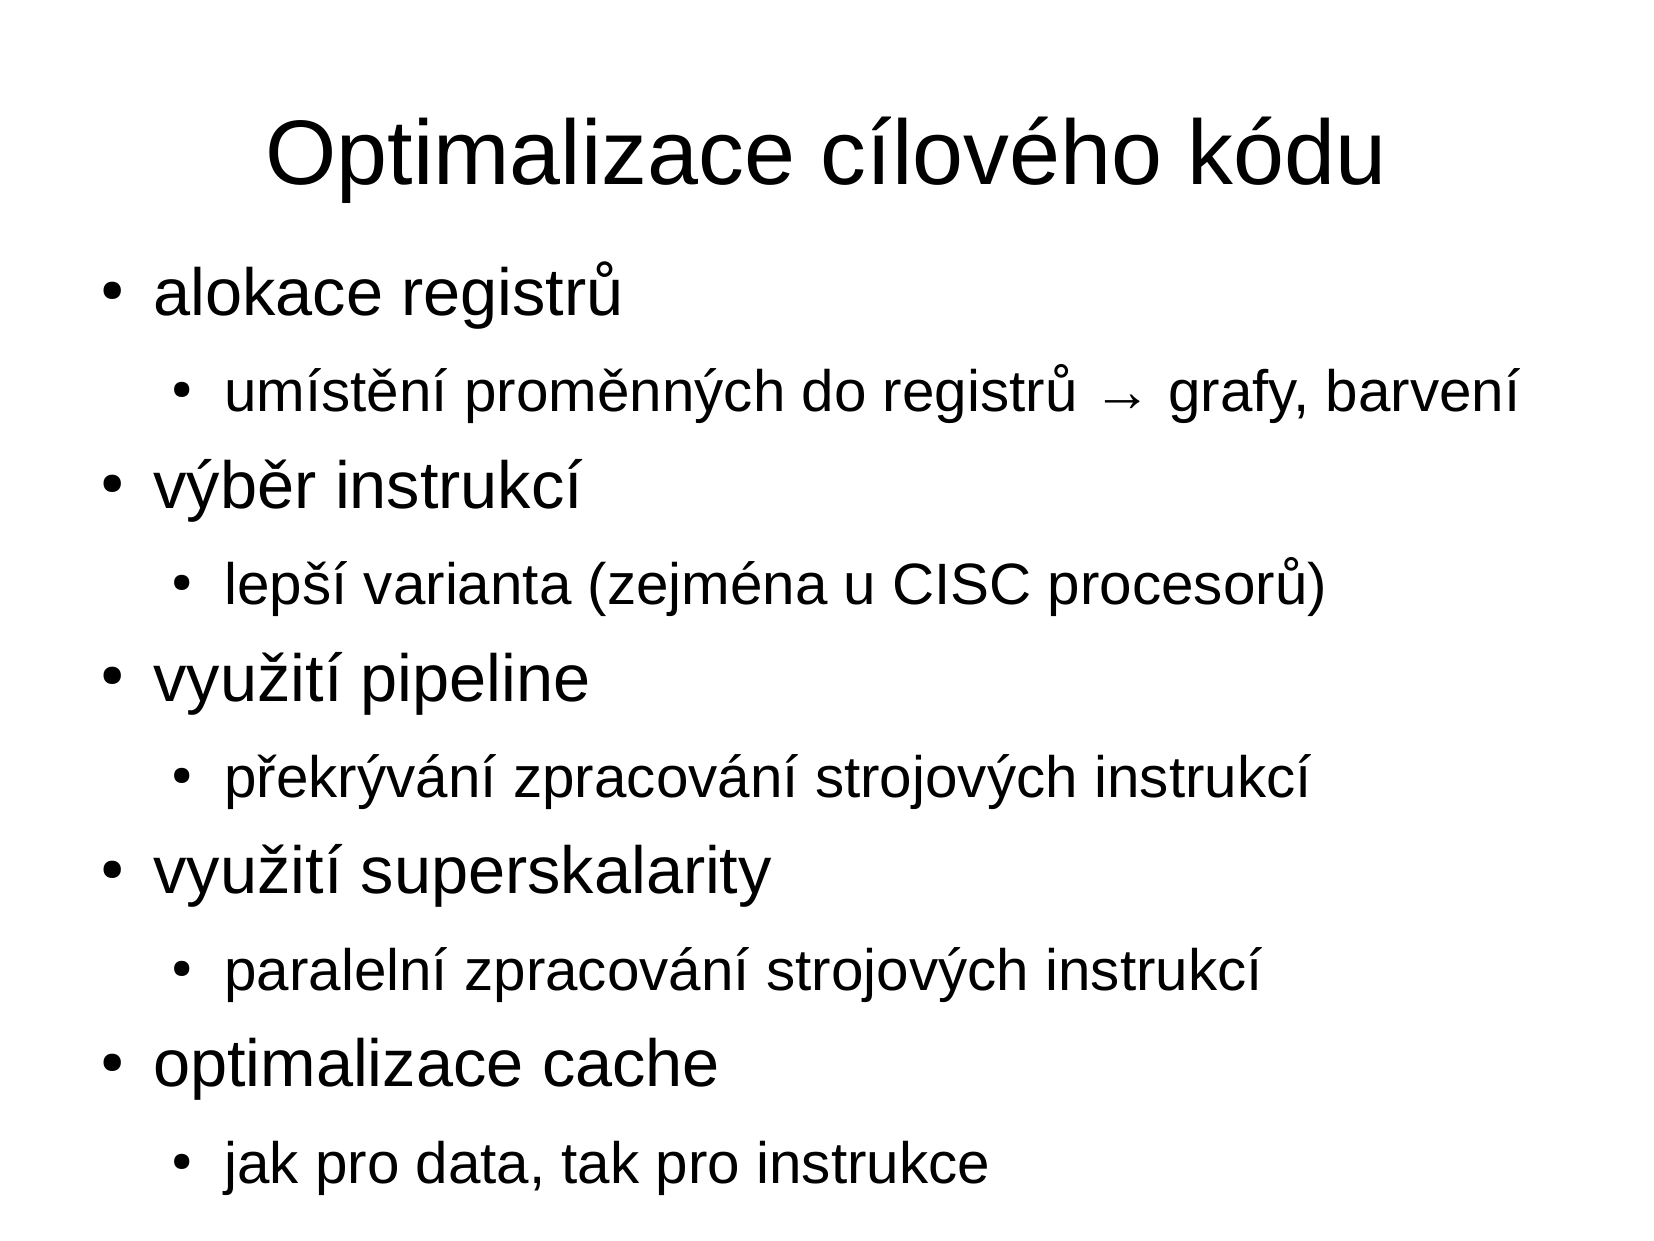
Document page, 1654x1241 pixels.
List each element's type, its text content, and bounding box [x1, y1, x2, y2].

title Optimalizace cílového kódu [82, 56, 1571, 250]
list alokace registrů umístění proměnných do registrů → grafy, barvení výběr instrukcí lepší varianta (zejména u CISC procesorů) využití pipeline překrývání zpracování strojových instrukcí využití superskalarity paralelní zpracování strojových instrukcí optimalizace cache jak pro data, tak pro instrukce [82, 254, 1571, 1195]
